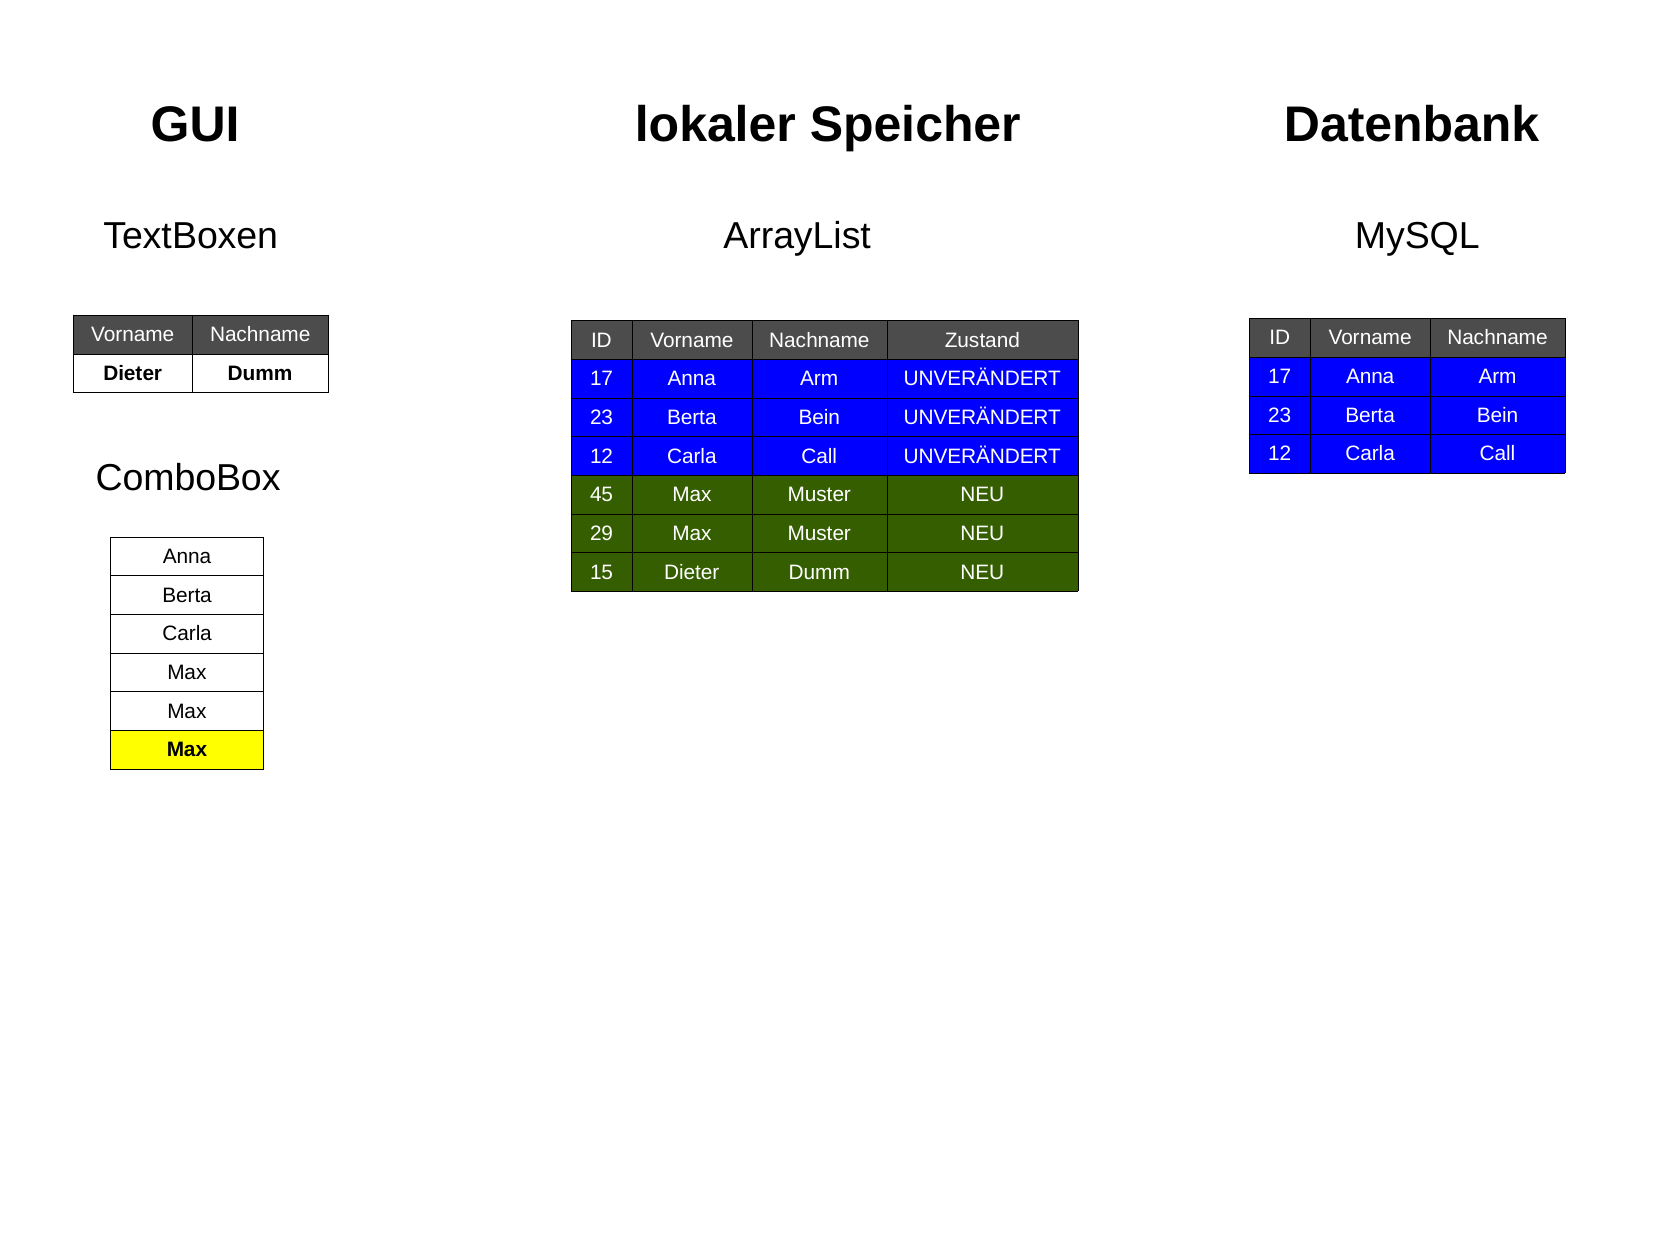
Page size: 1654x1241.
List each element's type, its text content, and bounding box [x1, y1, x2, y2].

table_cell NEU [888, 553, 1078, 591]
table_cell 12 [572, 437, 632, 475]
table_cell Max [111, 692, 263, 730]
table_cell 23 [1250, 397, 1310, 434]
table_cell Arm [753, 360, 887, 398]
table_header Vorname [74, 316, 192, 354]
table_cell Dumm [193, 355, 328, 392]
table_header Vorname [633, 321, 752, 359]
table_cell Call [753, 437, 887, 475]
table_header Anna [111, 538, 263, 575]
table_cell Bein [753, 399, 887, 436]
table_header Nachname [193, 316, 328, 354]
table_cell Muster [753, 515, 887, 552]
table_cell UNVERÄNDERT [888, 399, 1078, 436]
table_cell 12 [1250, 435, 1310, 473]
table_cell NEU [888, 476, 1078, 514]
table_cell 15 [572, 553, 632, 591]
table_cell UNVERÄNDERT [888, 437, 1078, 475]
table_cell Berta [633, 399, 752, 436]
text_box lokaler Speicher [620, 88, 1037, 161]
text_box ComboBox [80, 448, 296, 506]
table_cell 45 [572, 476, 632, 514]
table_cell Dumm [753, 553, 887, 591]
text_box ArrayList [708, 206, 886, 264]
table_cell 29 [572, 515, 632, 552]
table_cell 23 [572, 399, 632, 436]
text_box GUI [135, 88, 255, 161]
table_cell Dieter [633, 553, 752, 591]
table_cell Muster [753, 476, 887, 514]
table_cell Berta [1311, 397, 1430, 434]
table_header Vorname [1311, 319, 1430, 357]
table_header ID [572, 321, 632, 359]
text_box Datenbank [1269, 88, 1555, 161]
table_cell Carla [633, 437, 752, 475]
table_cell Anna [1311, 358, 1430, 396]
table_header Nachname [1431, 319, 1565, 357]
table_cell Carla [111, 615, 263, 653]
table_cell Max [633, 476, 752, 514]
table_cell Carla [1311, 435, 1430, 473]
table_cell Max [633, 515, 752, 552]
table_cell Call [1431, 435, 1565, 473]
table_header Zustand [888, 321, 1078, 359]
table_cell Dieter [74, 355, 192, 392]
table_cell Anna [633, 360, 752, 398]
table_header ID [1250, 319, 1310, 357]
table_header Nachname [753, 321, 887, 359]
table_cell NEU [888, 515, 1078, 552]
table_cell Berta [111, 576, 263, 614]
table_cell Arm [1431, 358, 1565, 396]
table_cell 17 [572, 360, 632, 398]
table_cell Bein [1431, 397, 1565, 434]
table_cell Max [111, 654, 263, 691]
text_box MySQL [1340, 206, 1495, 264]
table_cell 17 [1250, 358, 1310, 396]
table_cell Max [111, 731, 263, 769]
table_cell UNVERÄNDERT [888, 360, 1078, 398]
text_box TextBoxen [88, 206, 293, 264]
